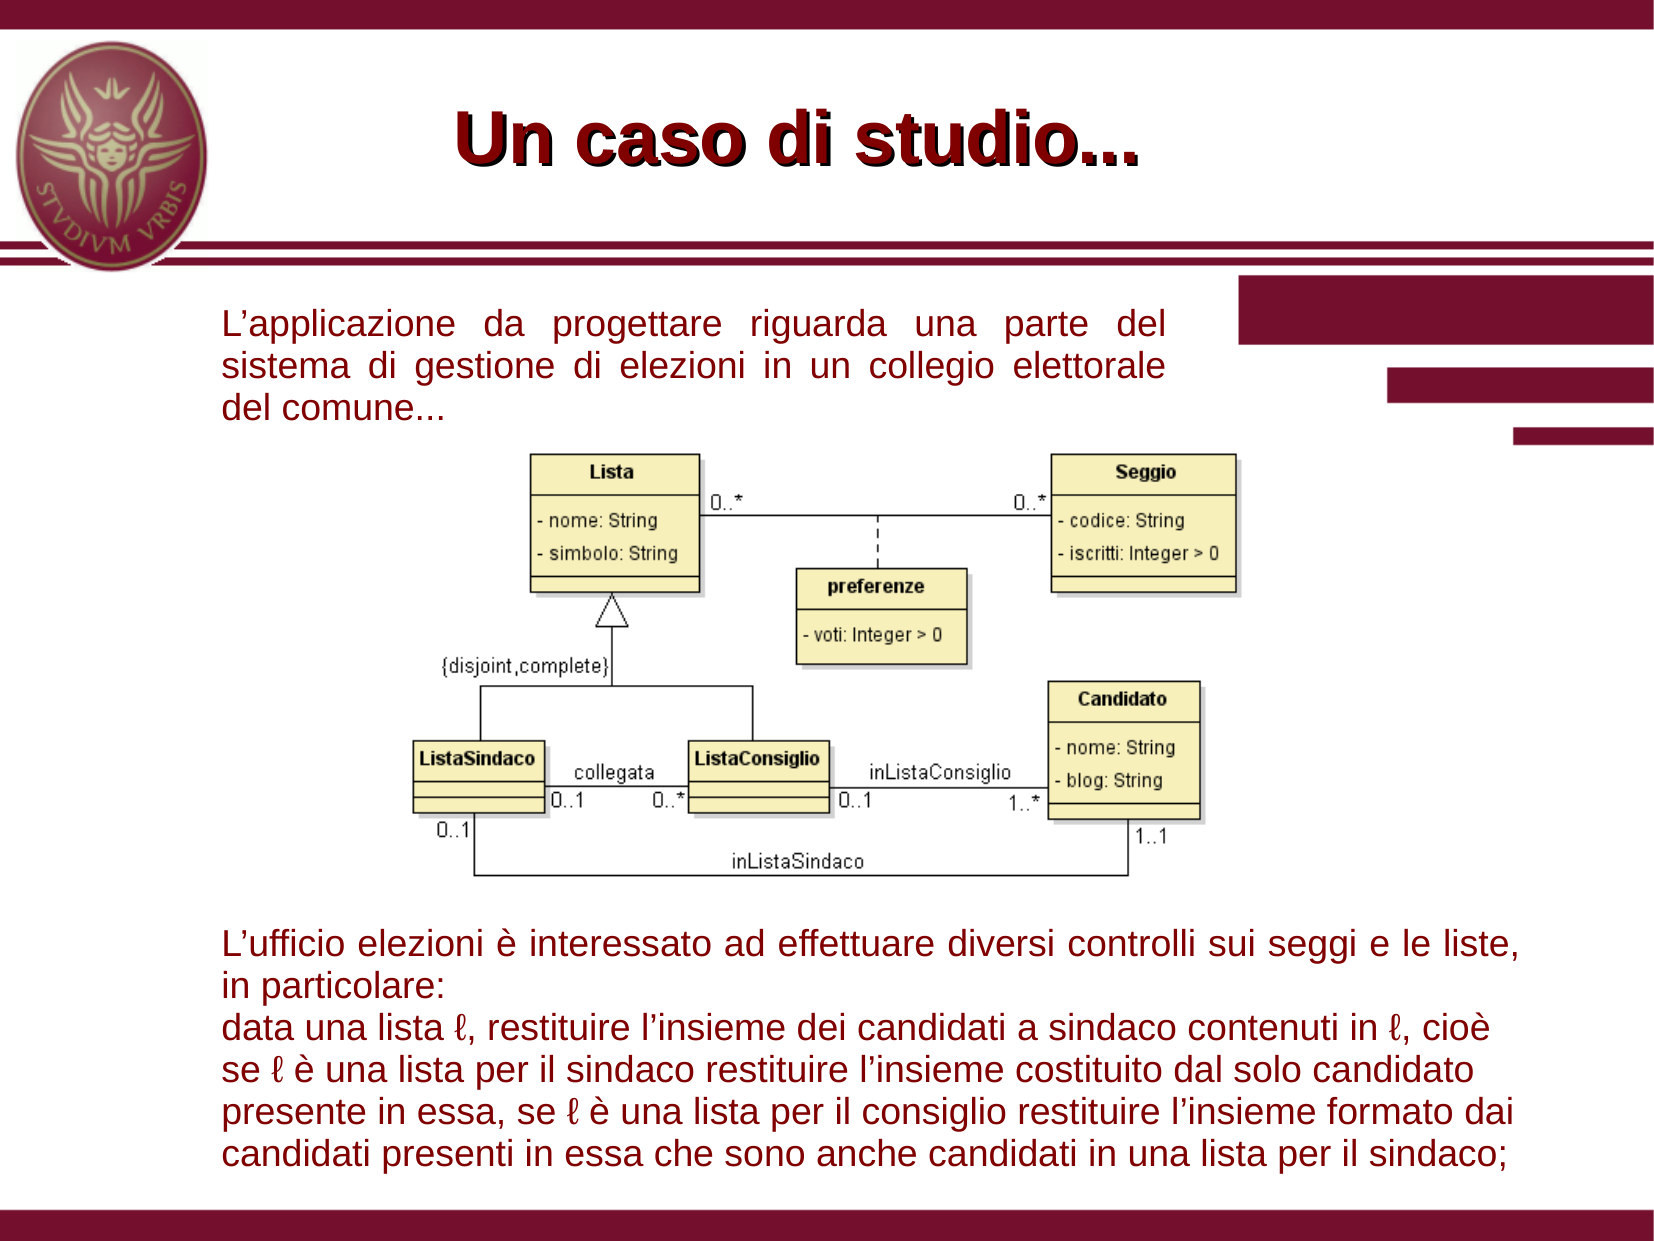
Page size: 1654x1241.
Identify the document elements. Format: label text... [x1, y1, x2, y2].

picture [0, 0, 1654, 1241]
text_box Un caso di studio... [324, 88, 1270, 187]
text_box L’applicazione da progettare riguarda una parte del sistema di gestione di elezioni in un collegio elettorale del comune... [206, 295, 1182, 443]
text_box L’ufficio elezioni è interessato ad effettuare diversi controlli sui seggi e le liste, in particolare: data una lista ℓ, restituire l’insieme dei candidati a sindaco contenuti in ℓ, cioè se ℓ è una lista per il sindaco restituire l’insieme costituito dal solo candidato presente in essa, se ℓ è una lista per il consiglio restituire l’insieme formato dai candidati presenti in essa che sono anche candidati in una lista per il sindaco; [206, 915, 1536, 1183]
